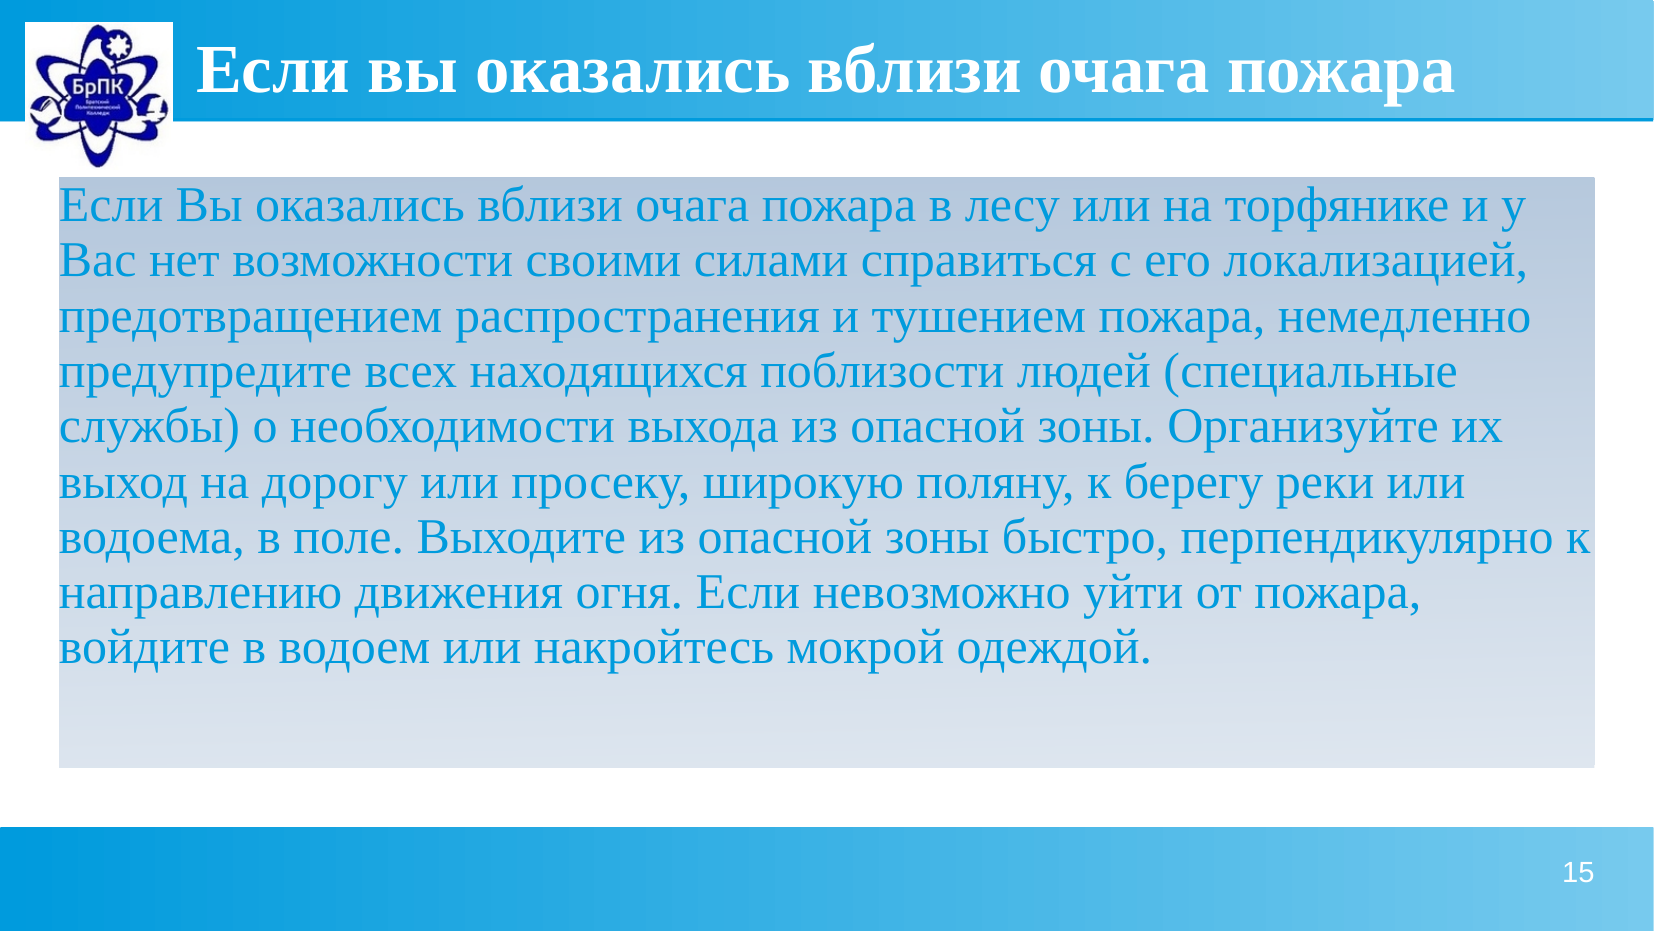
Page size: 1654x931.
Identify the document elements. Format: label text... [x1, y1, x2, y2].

title Если вы оказались вблизи очага пожара [173, 29, 1595, 108]
picture [25, 23, 173, 170]
list Если Вы оказались вблизи очага пожара в лесу или на торфянике и у Вас нет возможности своими силами справиться с его локализацией, предотвращением распространения и тушением пожара, немедленно предупредите всех находящихся поблизости людей (специальные службы) о необходимости выхода из опасной зоны. Организуйте их выход на дорогу или просеку, широкую поляну, к берегу реки или водоема, в поле. Выходите из опасной зоны быстро, перпендикулярно к направлению движения огня. Если невозможно уйти от пожара, войдите в водоем или накройтесь мокрой одеждой. [59, 177, 1595, 768]
